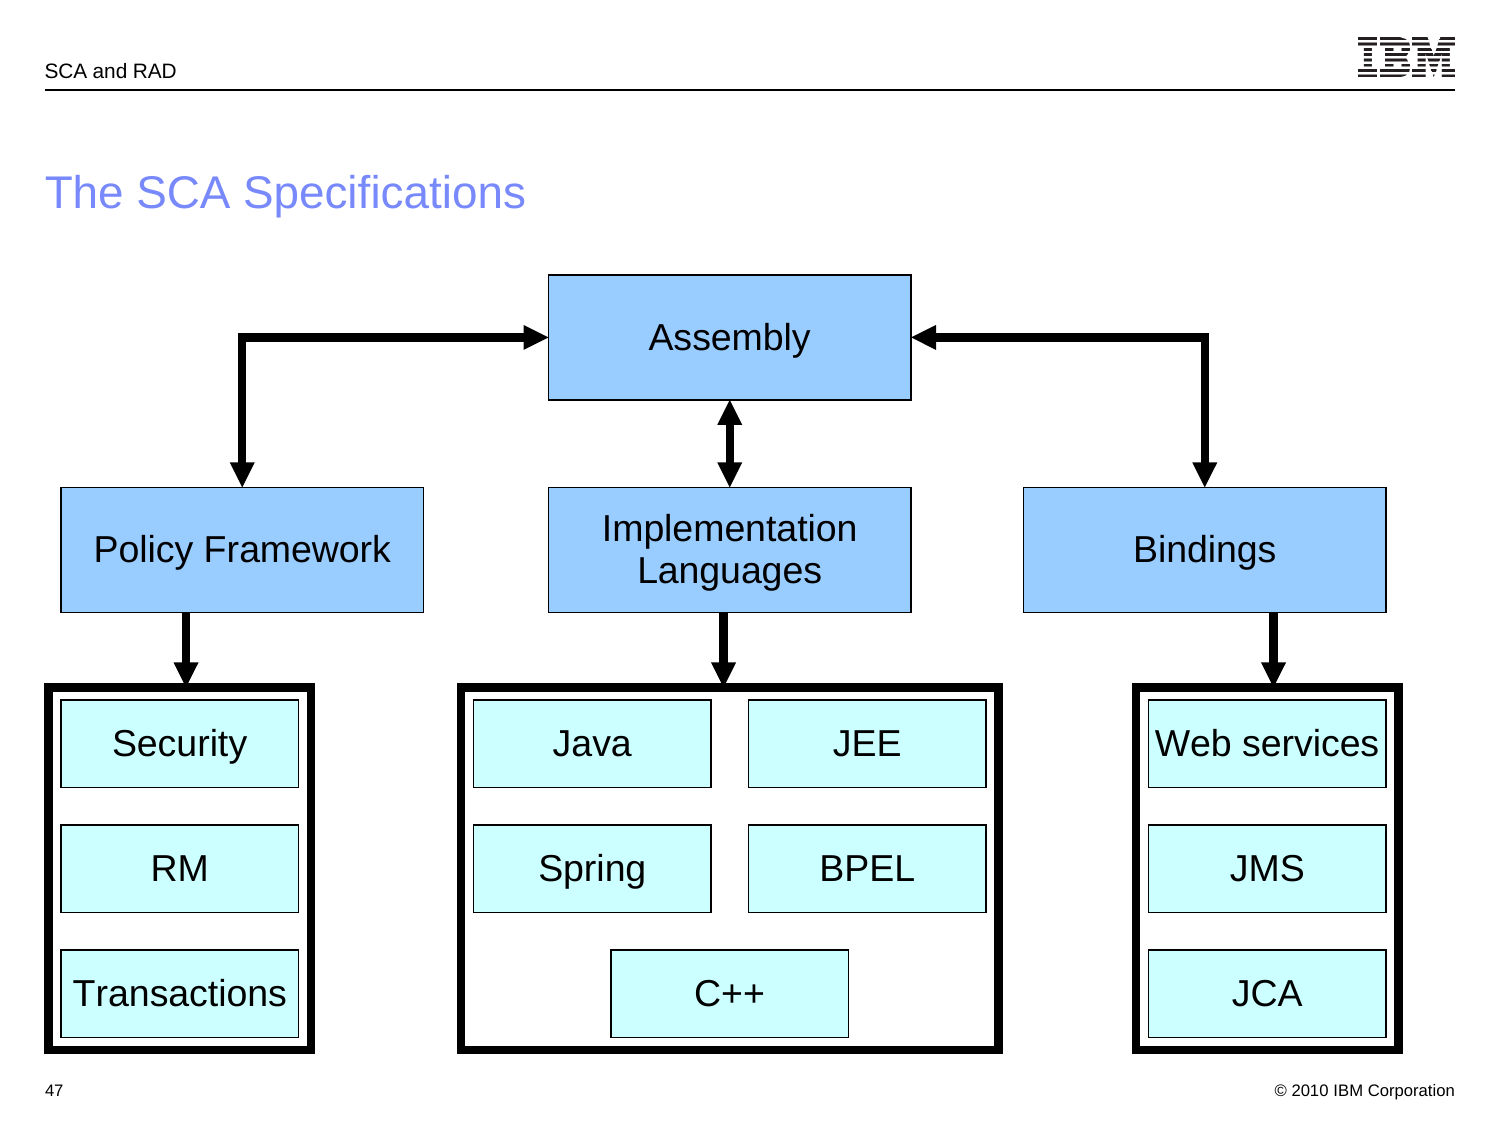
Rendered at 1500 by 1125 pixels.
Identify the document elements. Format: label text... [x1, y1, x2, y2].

text_box Spring [473, 824, 712, 913]
title The SCA Specifications [29, 89, 1455, 301]
text_box Web services [1148, 699, 1387, 788]
text_box JMS [1148, 824, 1387, 913]
text_box Policy Framework [60, 487, 424, 613]
text_box Transactions [61, 949, 299, 1038]
text_box Implementation Languages [548, 487, 911, 613]
text_box JCA [1148, 949, 1387, 1038]
text_box Security [61, 699, 299, 788]
picture [1358, 37, 1455, 77]
text_box Java [473, 699, 712, 788]
text_box BPEL [748, 824, 987, 913]
text_box Assembly [548, 274, 911, 400]
text_box C++ [610, 949, 849, 1038]
text_box JEE [748, 699, 987, 788]
text_box Bindings [1023, 487, 1387, 613]
text_box RM [61, 824, 299, 913]
